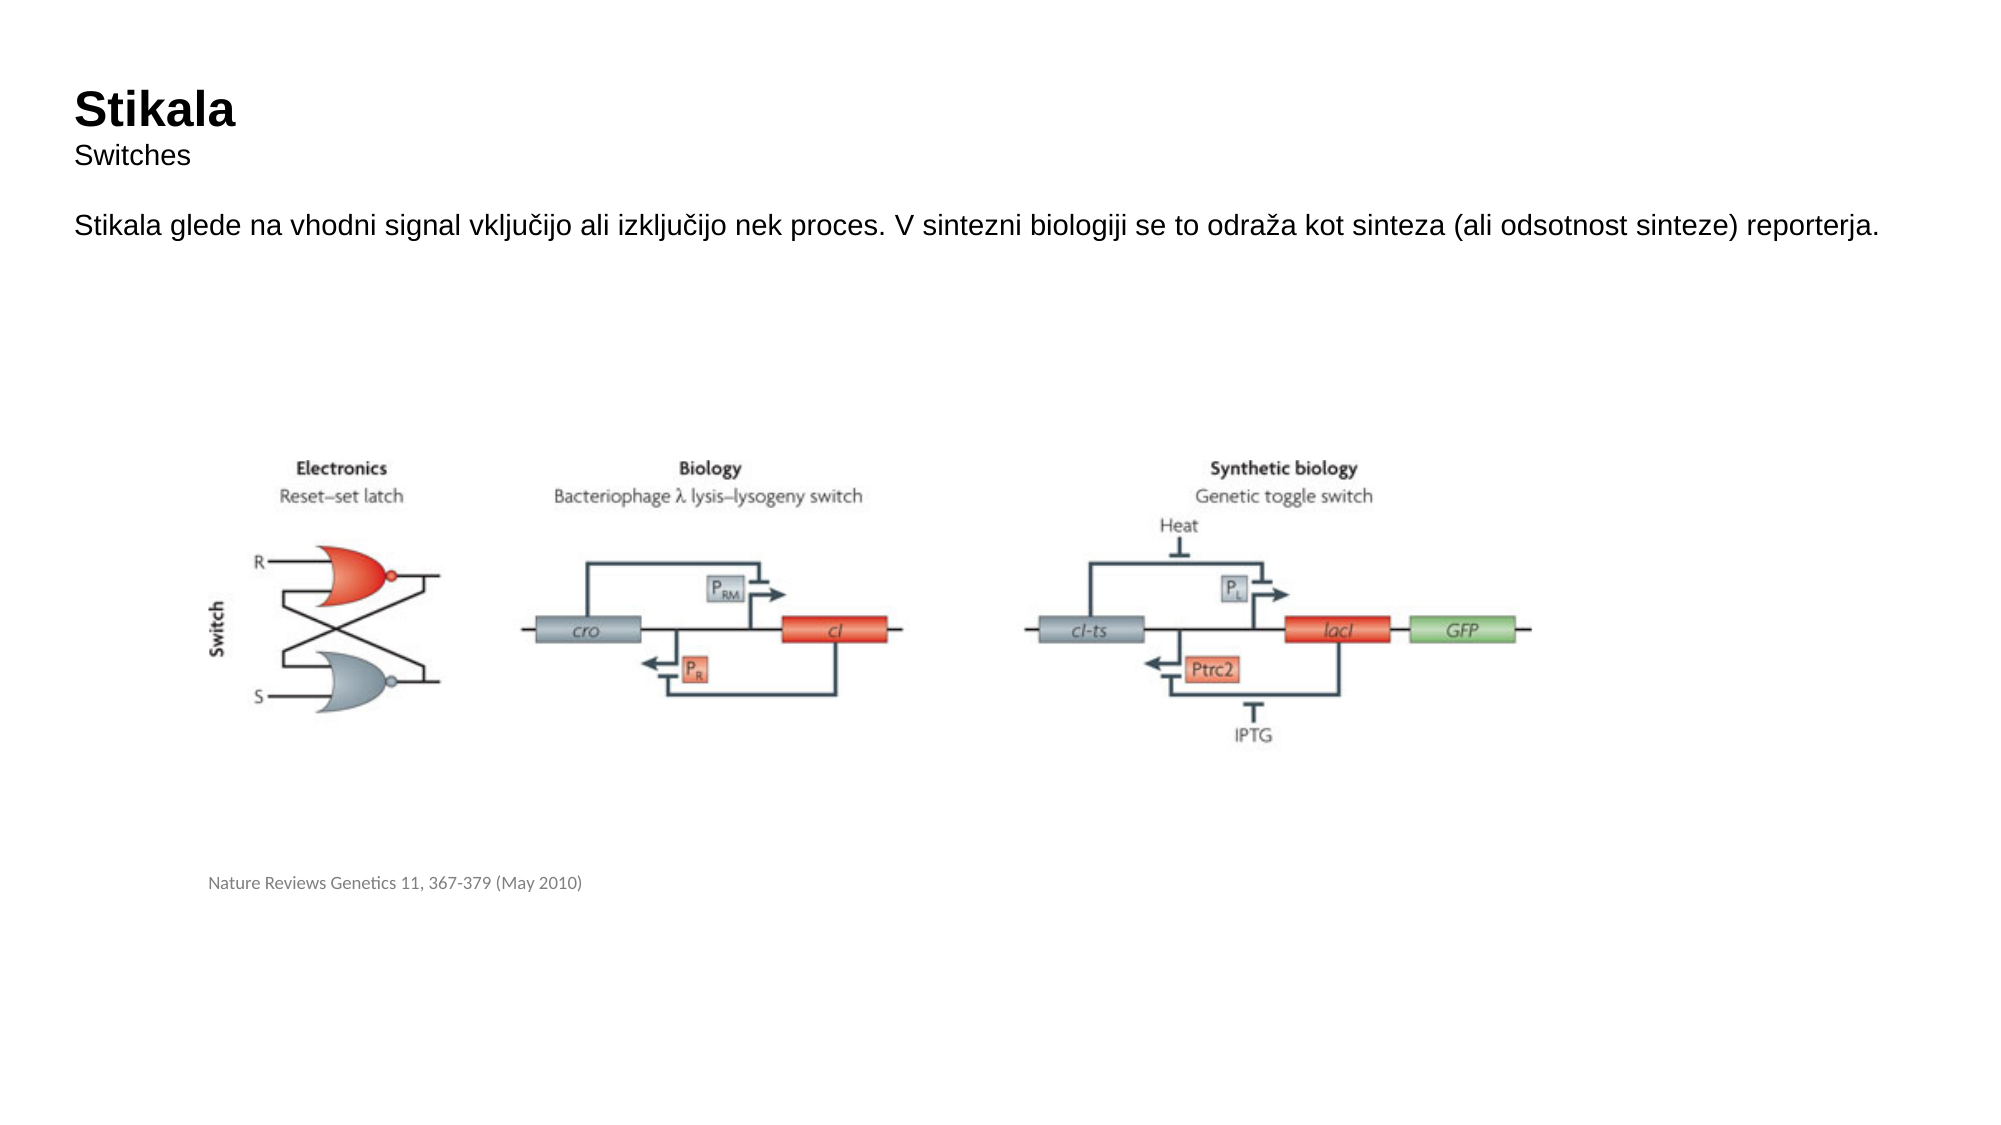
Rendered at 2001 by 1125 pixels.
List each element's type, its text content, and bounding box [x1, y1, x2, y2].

text_box Stikala Switches Stikala glede na vhodni signal vključijo ali izključijo nek proces. V sintezni biologiji se to odraža kot sinteza (ali odsotnost sinteze) reporterja. [59, 68, 1903, 249]
picture [208, 460, 1533, 753]
text_box Nature Reviews Genetics 11, 367-379 (May 2010) [193, 863, 598, 902]
